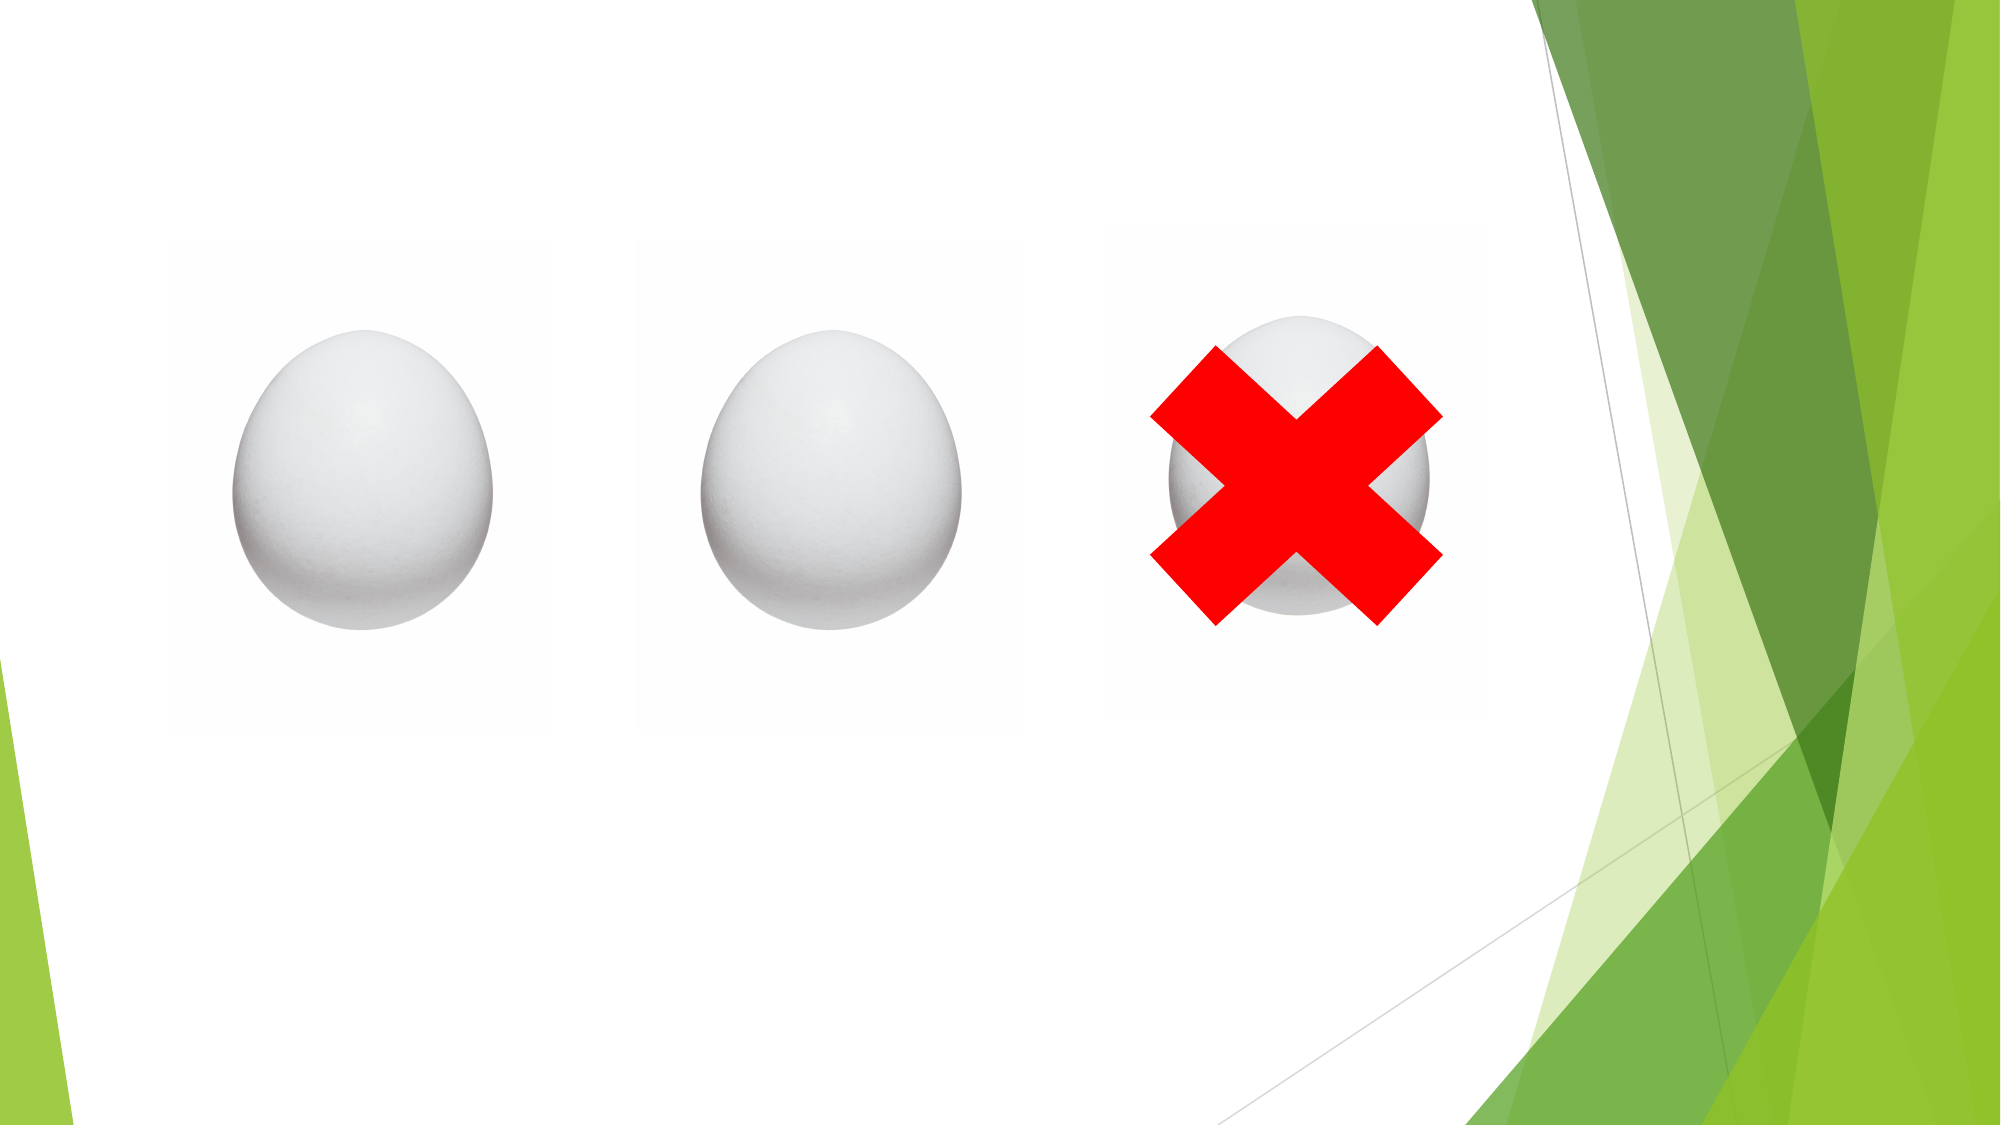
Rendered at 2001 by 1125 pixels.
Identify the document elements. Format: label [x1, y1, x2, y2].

picture [167, 238, 553, 733]
text_box [1152, 347, 1441, 624]
picture [635, 238, 1022, 733]
picture [1103, 224, 1490, 719]
